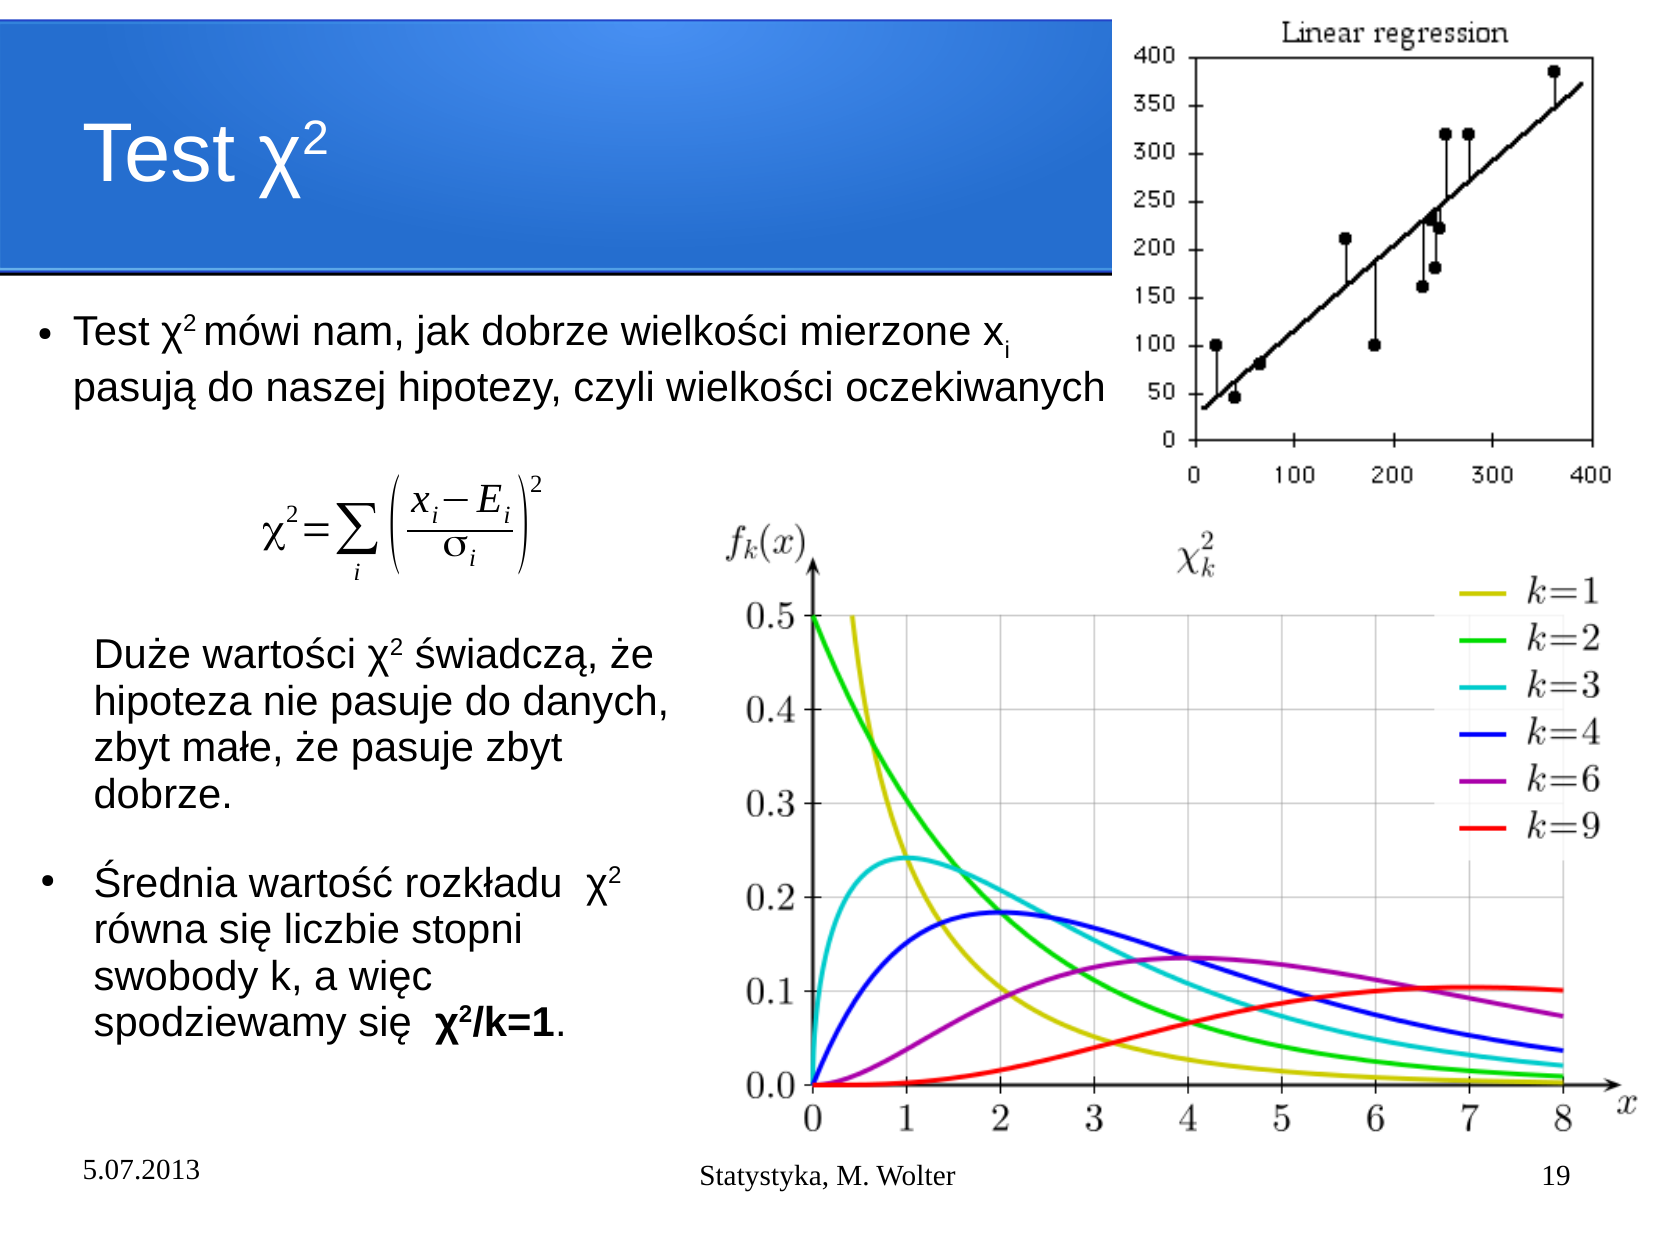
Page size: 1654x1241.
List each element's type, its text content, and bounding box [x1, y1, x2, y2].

title Test χ2 [82, 49, 1112, 257]
text_box Test χ2 mówi nam, jak dobrze wielkości mierzone xi pasują do naszej hipotezy, czyli wielkości oczekiwanych Ei. [22, 300, 1112, 428]
chart [255, 470, 548, 586]
picture [717, 1, 1654, 1144]
list Duże wartości χ2 świadczą, że hipoteza nie pasuje do danych, zbyt małe, że pasuje zbyt dobrze. Średnia wartość rozkładu χ2 równa się liczbie stopni swobody k, a więc spodziewamy się χ2/k=1. [22, 428, 676, 1111]
